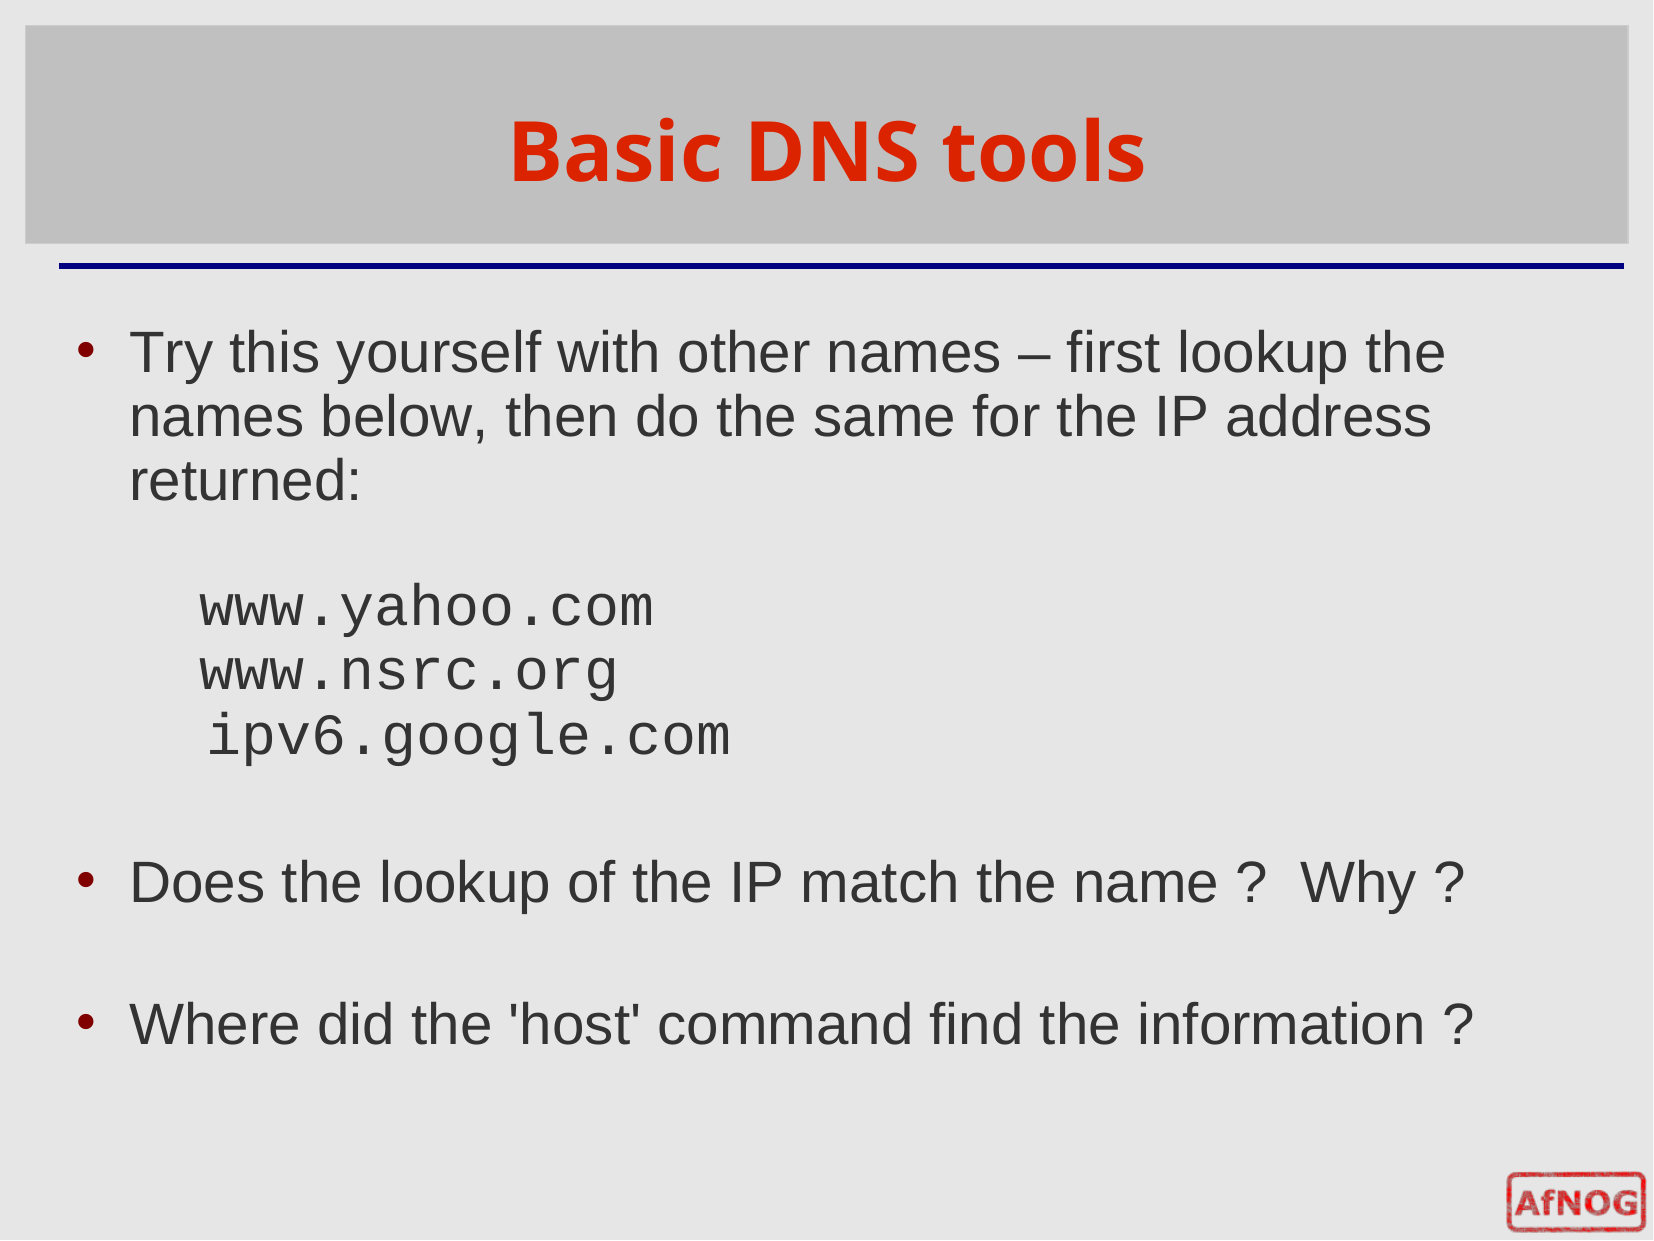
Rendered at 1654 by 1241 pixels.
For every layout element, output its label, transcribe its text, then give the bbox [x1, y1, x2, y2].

list Try this yourself with other names – first lookup the names below, then do the same for the IP address returned: www.yahoo.com www.nsrc.org ipv6.google.com Does the lookup of the IP match the name ? Why ? Where did the 'host' command find the information ? [59, 322, 1595, 1211]
title Basic DNS tools [121, 46, 1534, 254]
picture [1505, 1170, 1648, 1235]
